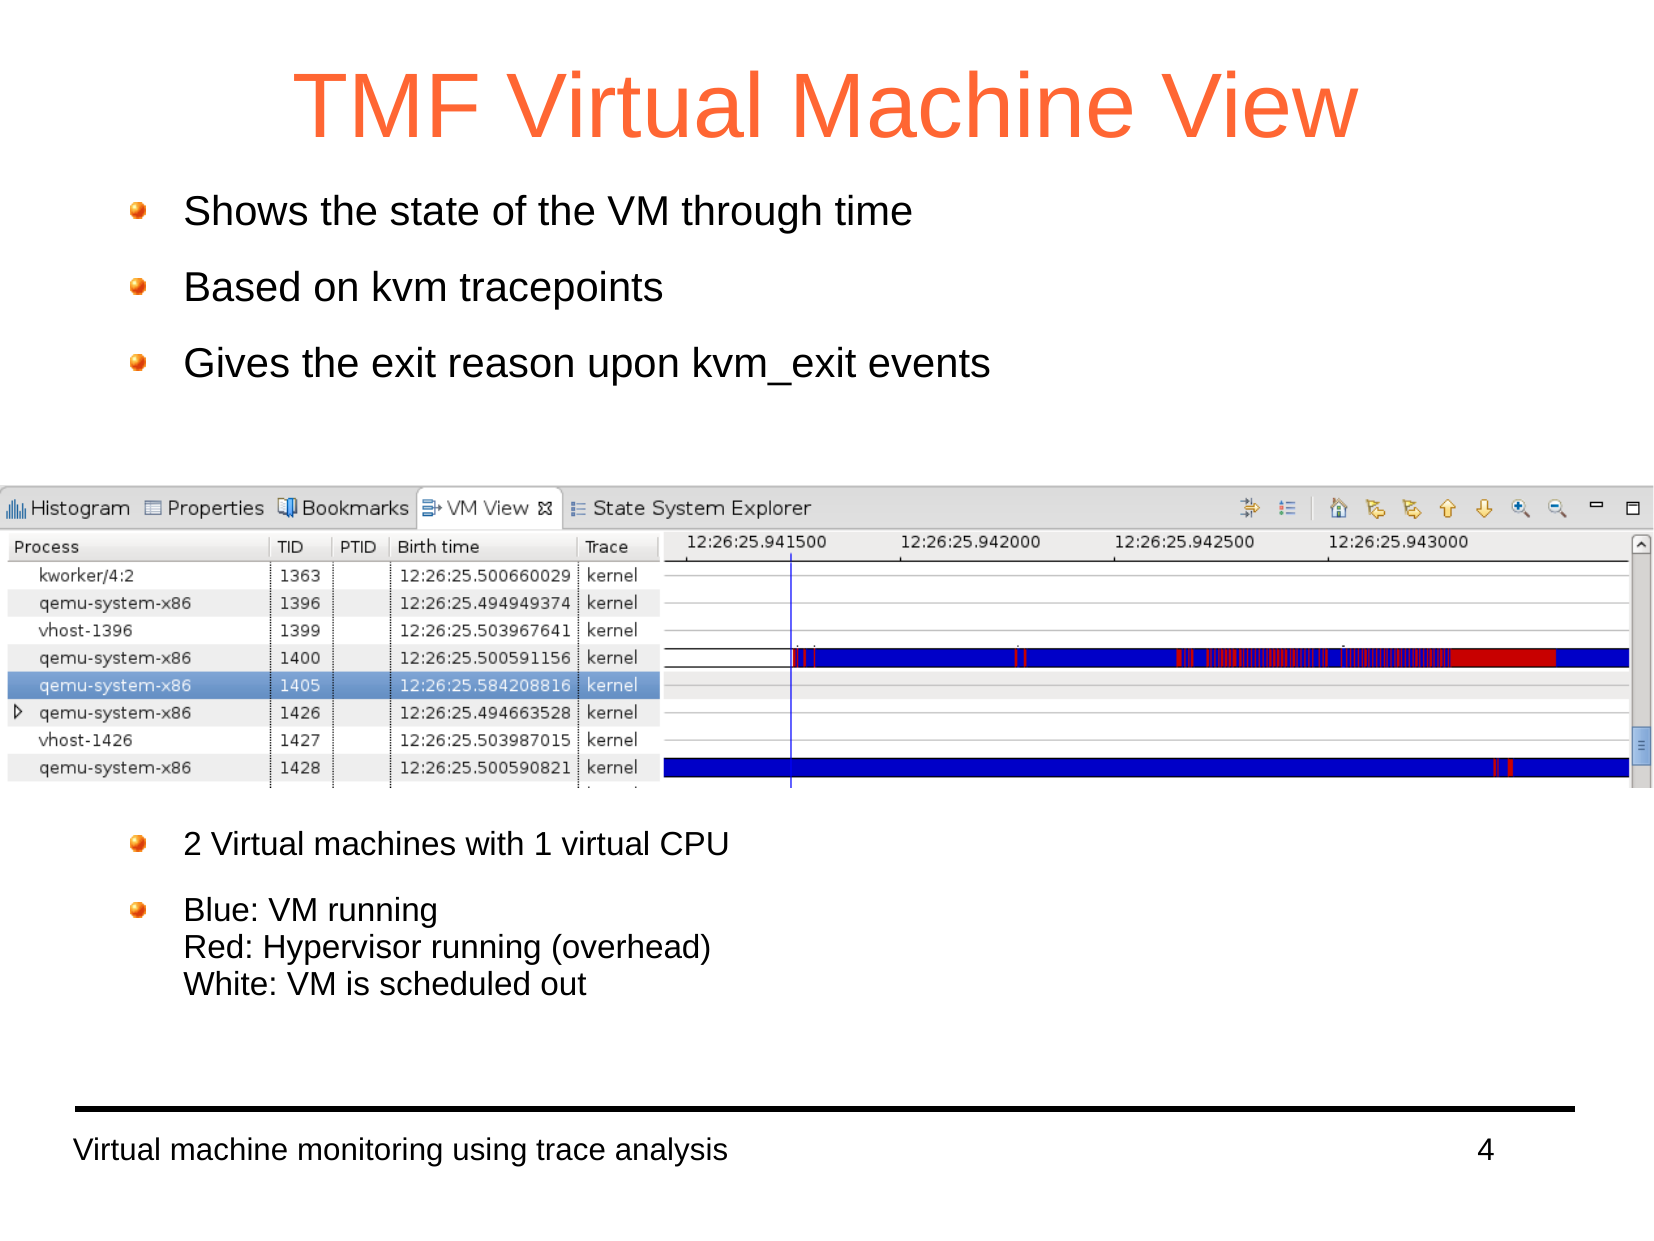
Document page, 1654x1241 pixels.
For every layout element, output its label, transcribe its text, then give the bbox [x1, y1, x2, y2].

list 2 Virtual machines with 1 virtual CPU Blue: VM running Red: Hypervisor running (overhead) White: VM is scheduled out [112, 825, 1576, 1126]
picture [0, 485, 1654, 788]
list Shows the state of the VM through time Based on kvm tracepoints Gives the exit reason upon kvm_exit events [112, 187, 1576, 485]
title TMF Virtual Machine View [82, 2, 1571, 210]
